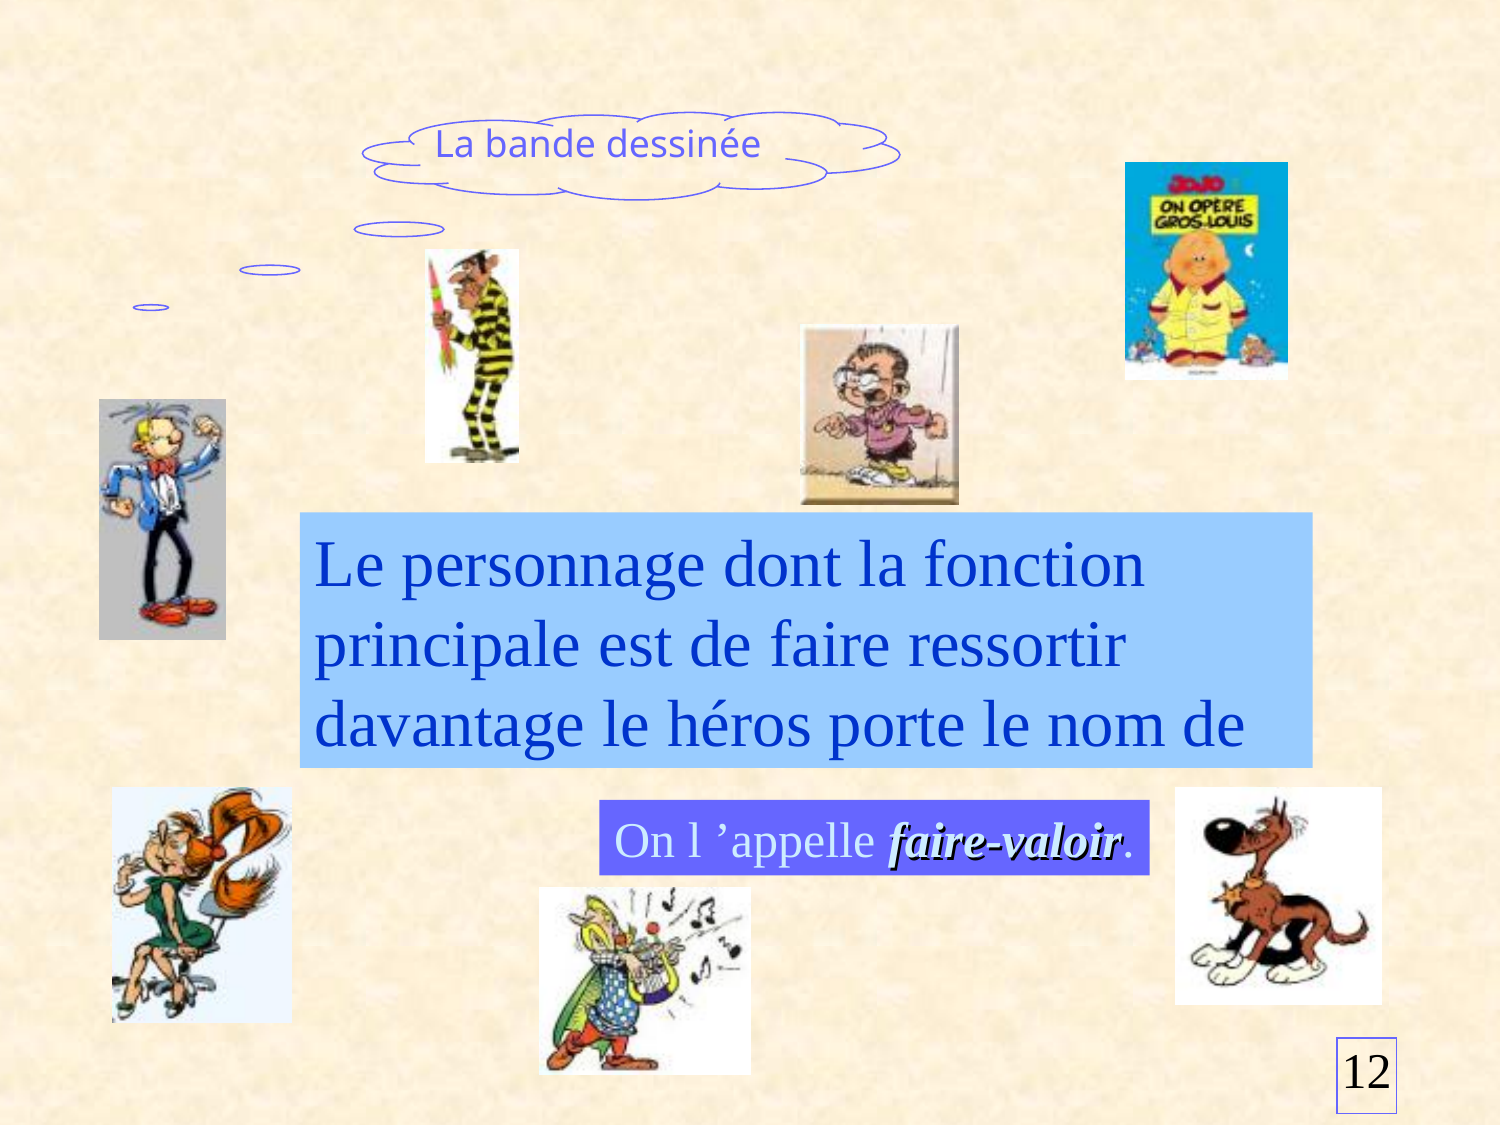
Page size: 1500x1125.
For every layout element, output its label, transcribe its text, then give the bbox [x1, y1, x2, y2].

picture [0, 0, 1500, 1125]
text_box On l ’appelle faire-valoir. [599, 799, 1150, 876]
text_box Le personnage dont la fonction principale est de faire ressortir davantage le héros porte le nom de [299, 512, 1313, 768]
